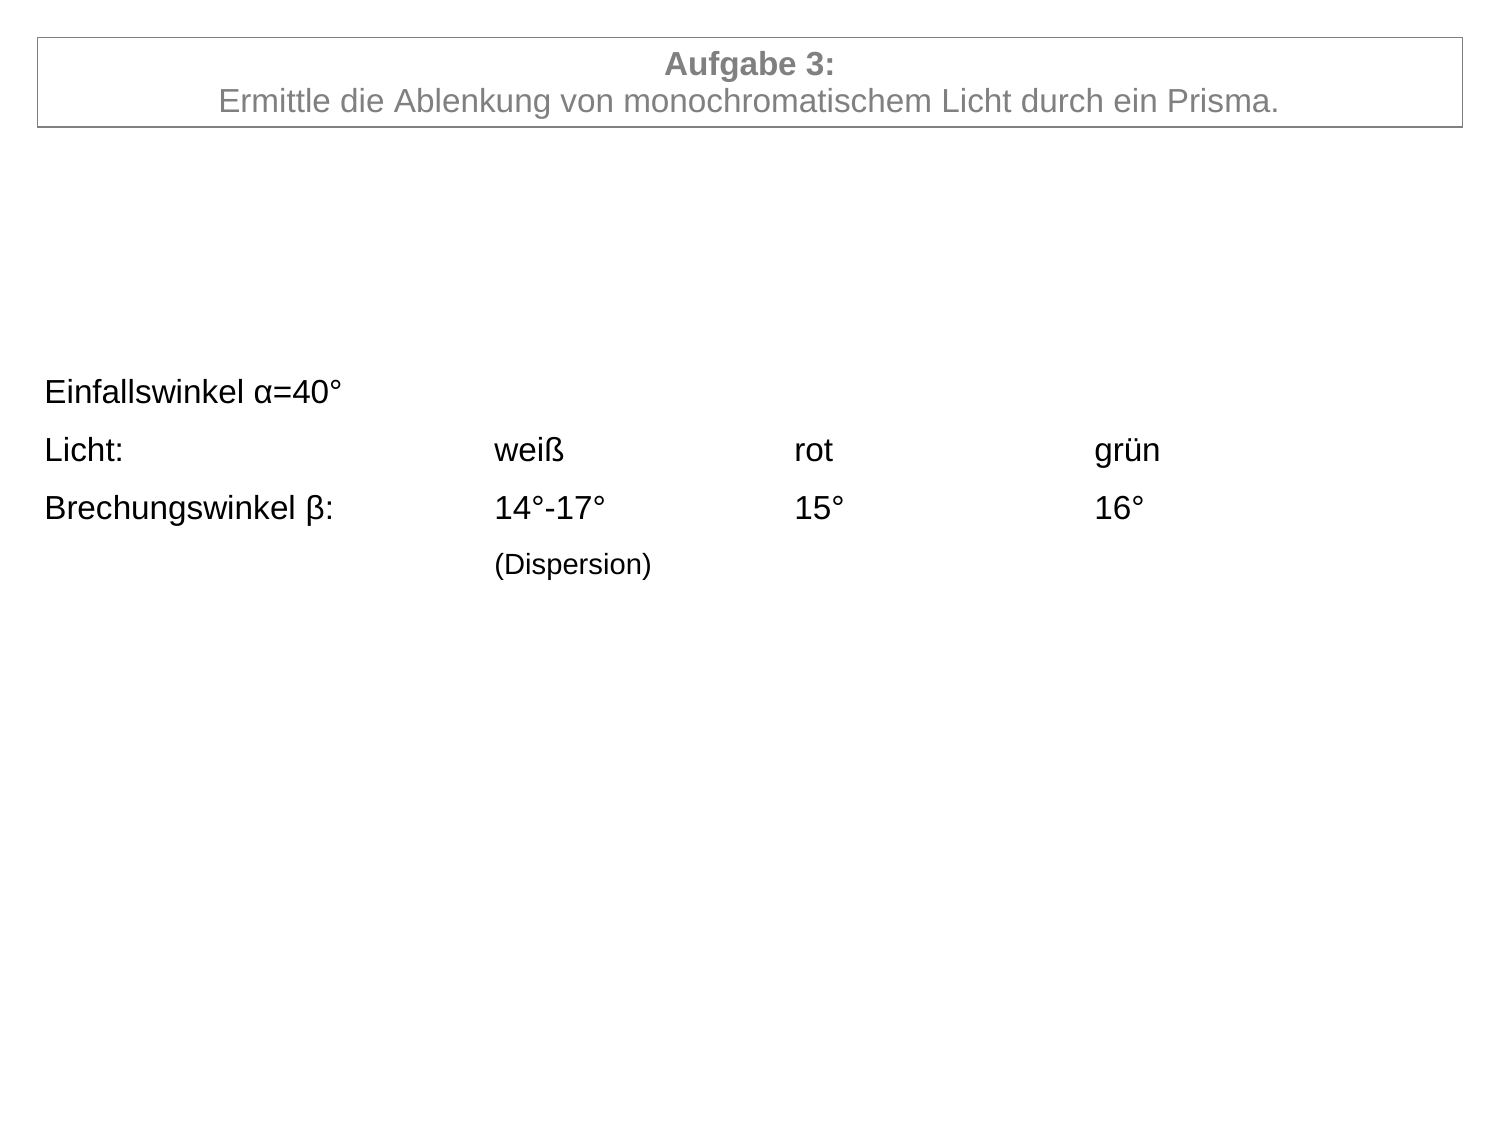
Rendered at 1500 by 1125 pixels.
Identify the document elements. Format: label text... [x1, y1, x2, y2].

text_box Einfallswinkel α=40° Licht: weiß rot grün Brechungswinkel β: 14°-17° 15° 16° (Dispersion) [29, 366, 1455, 590]
text_box Aufgabe 3: Ermittle die Ablenkung von monochromatischem Licht durch ein Prisma. [37, 37, 1463, 127]
